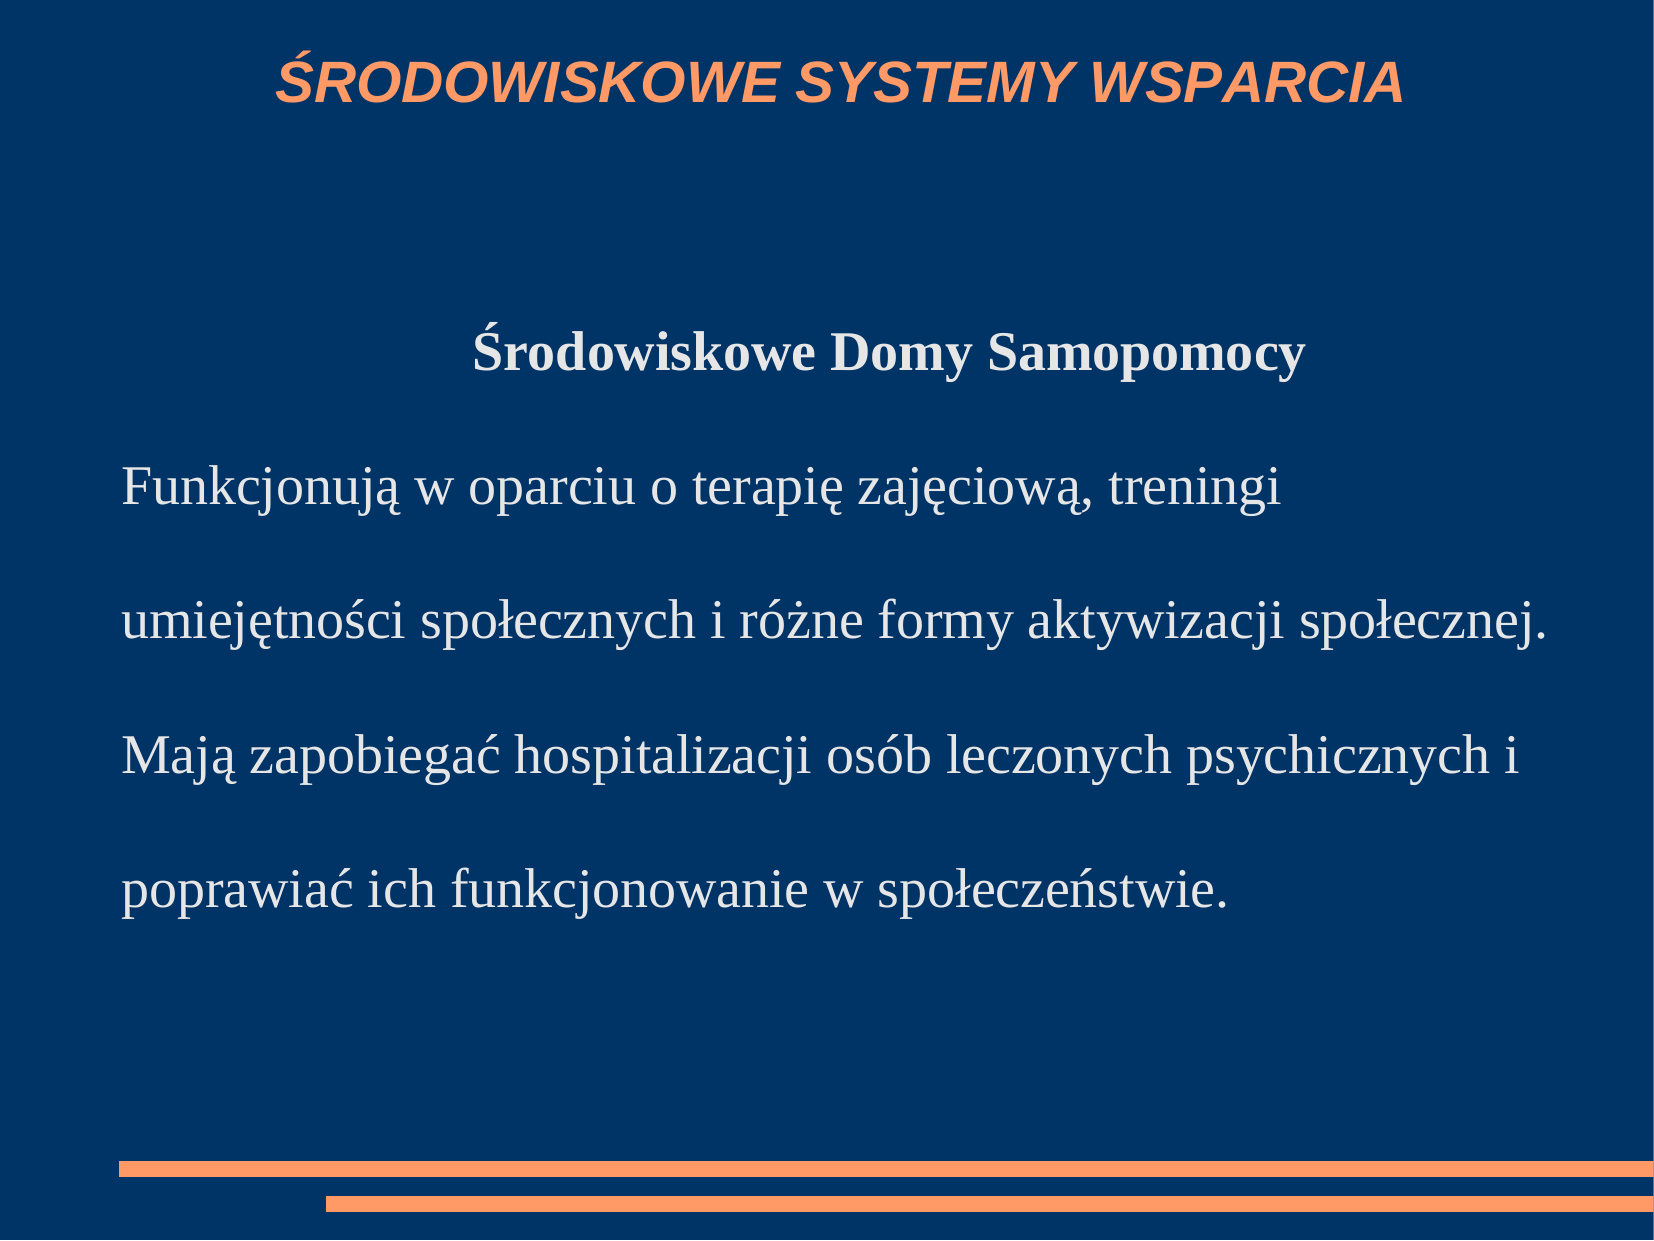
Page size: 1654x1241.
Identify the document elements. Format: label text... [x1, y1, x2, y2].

title ŚRODOWISKOWE SYSTEMY WSPARCIA [135, 17, 1548, 142]
list Środowiskowe Domy Samopomocy Funkcjonują w oparciu o terapię zajęciową, treningi umiejętności społecznych i różne formy aktywizacji społecznej. Mają zapobiegać hospitalizacji osób leczonych psychicznych i poprawiać ich funkcjonowanie w społeczeństwie. [121, 248, 1561, 1058]
